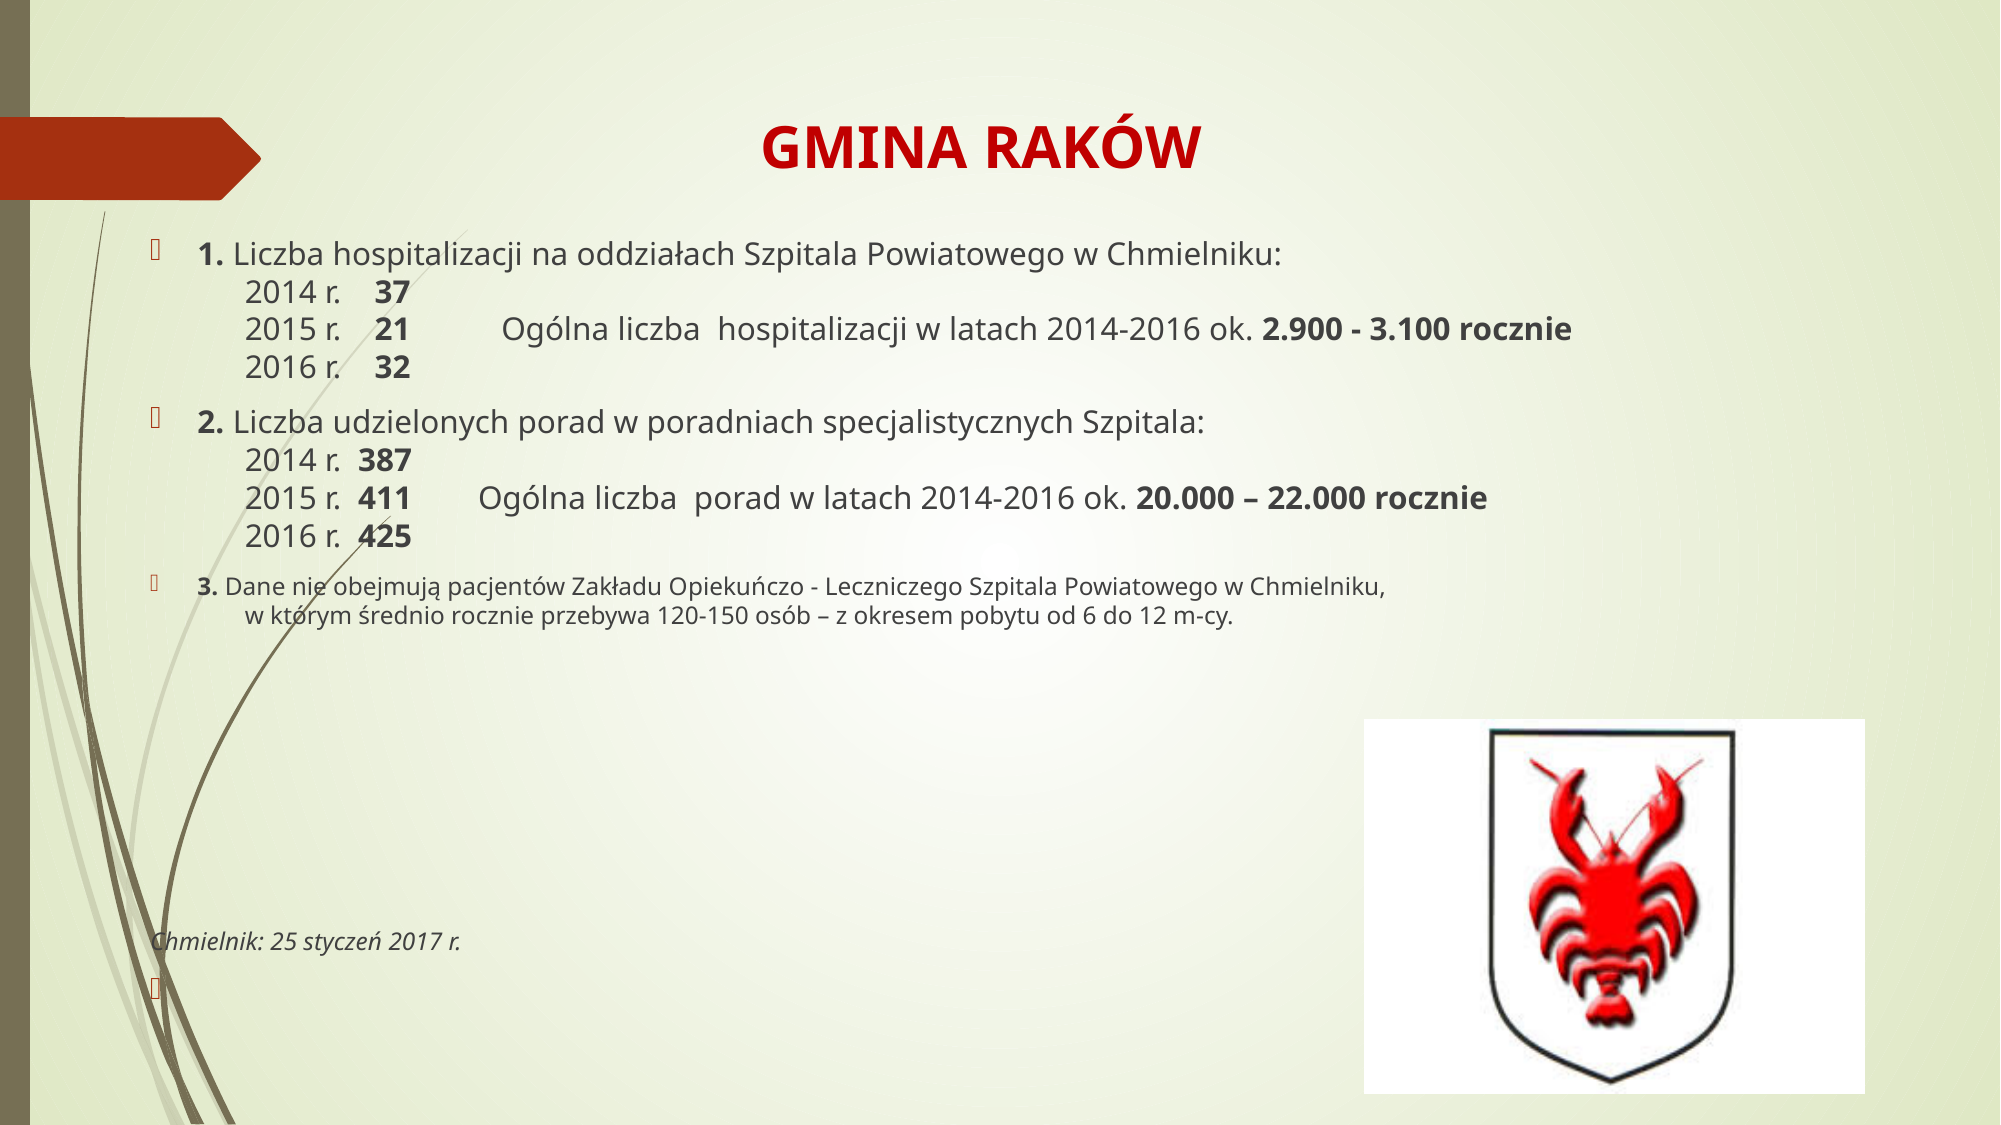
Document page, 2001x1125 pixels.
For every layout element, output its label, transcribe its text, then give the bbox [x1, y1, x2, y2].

title GMINA RAKÓW [425, 102, 1888, 226]
picture [1364, 719, 1865, 1094]
list 1. Liczba hospitalizacji na oddziałach Szpitala Powiatowego w Chmielniku: 2014 r. 37 2015 r. 21 Ogólna liczba hospitalizacji w latach 2014-2016 ok. 2.900 - 3.100 rocznie 2016 r. 32 2. Liczba udzielonych porad w poradniach specjalistycznych Szpitala: 2014 r. 387 2015 r. 411 Ogólna liczba porad w latach 2014-2016 ok. 20.000 – 22.000 rocznie 2016 r. 425 3. Dane nie obejmują pacjentów Zakładu Opiekuńczo - Leczniczego Szpitala Powiatowego w Chmielniku, w którym średnio rocznie przebywa 120-150 osób – z okresem pobytu od 6 do 12 m-cy. Chmielnik: 25 styczeń 2017 r. [135, 226, 1888, 970]
